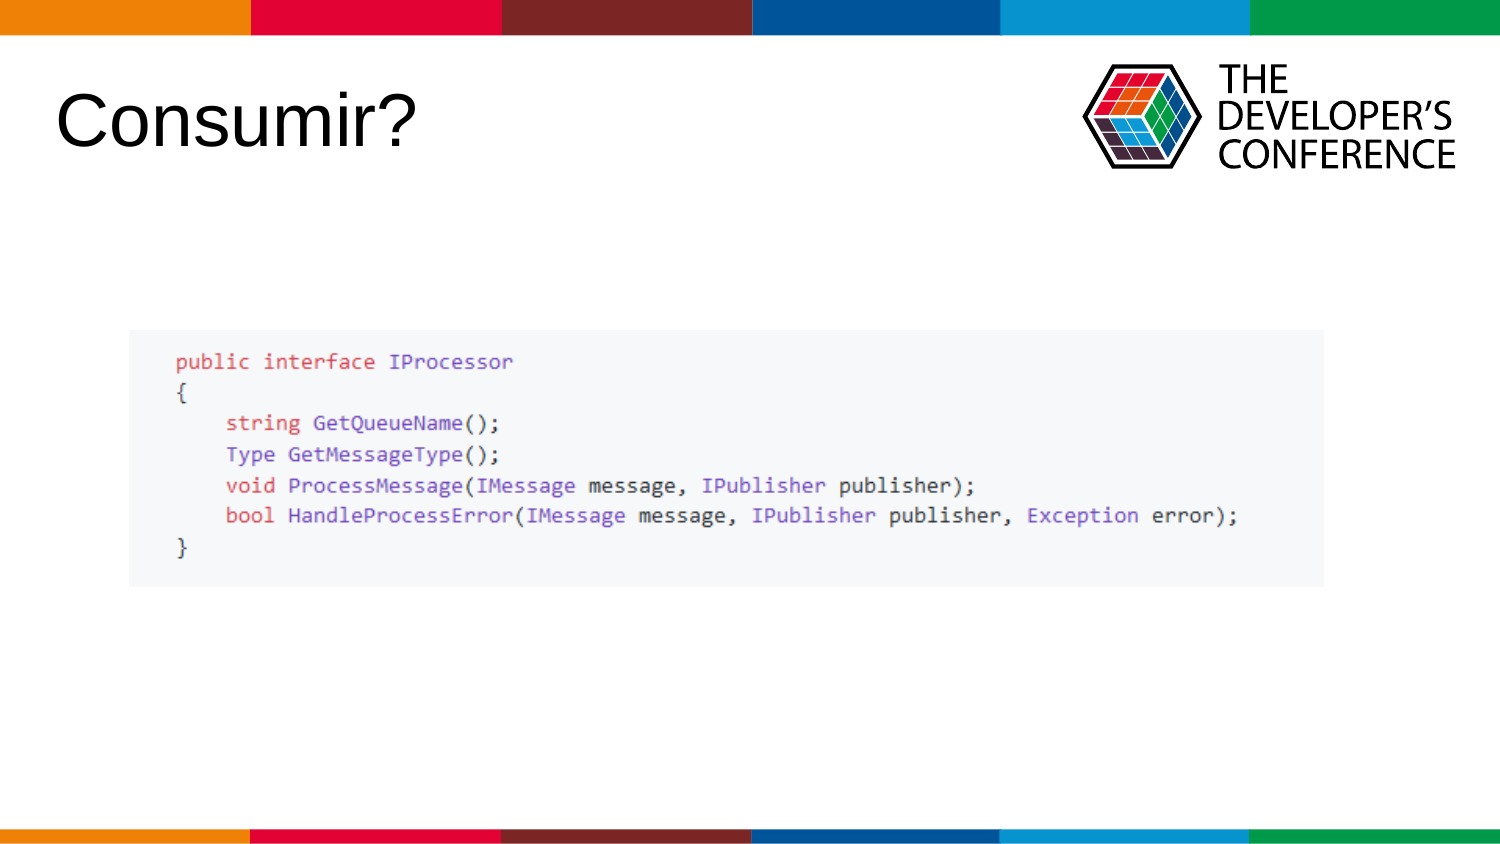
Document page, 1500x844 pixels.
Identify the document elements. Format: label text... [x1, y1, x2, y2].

picture [129, 330, 1324, 587]
title Consumir? [41, 59, 975, 174]
